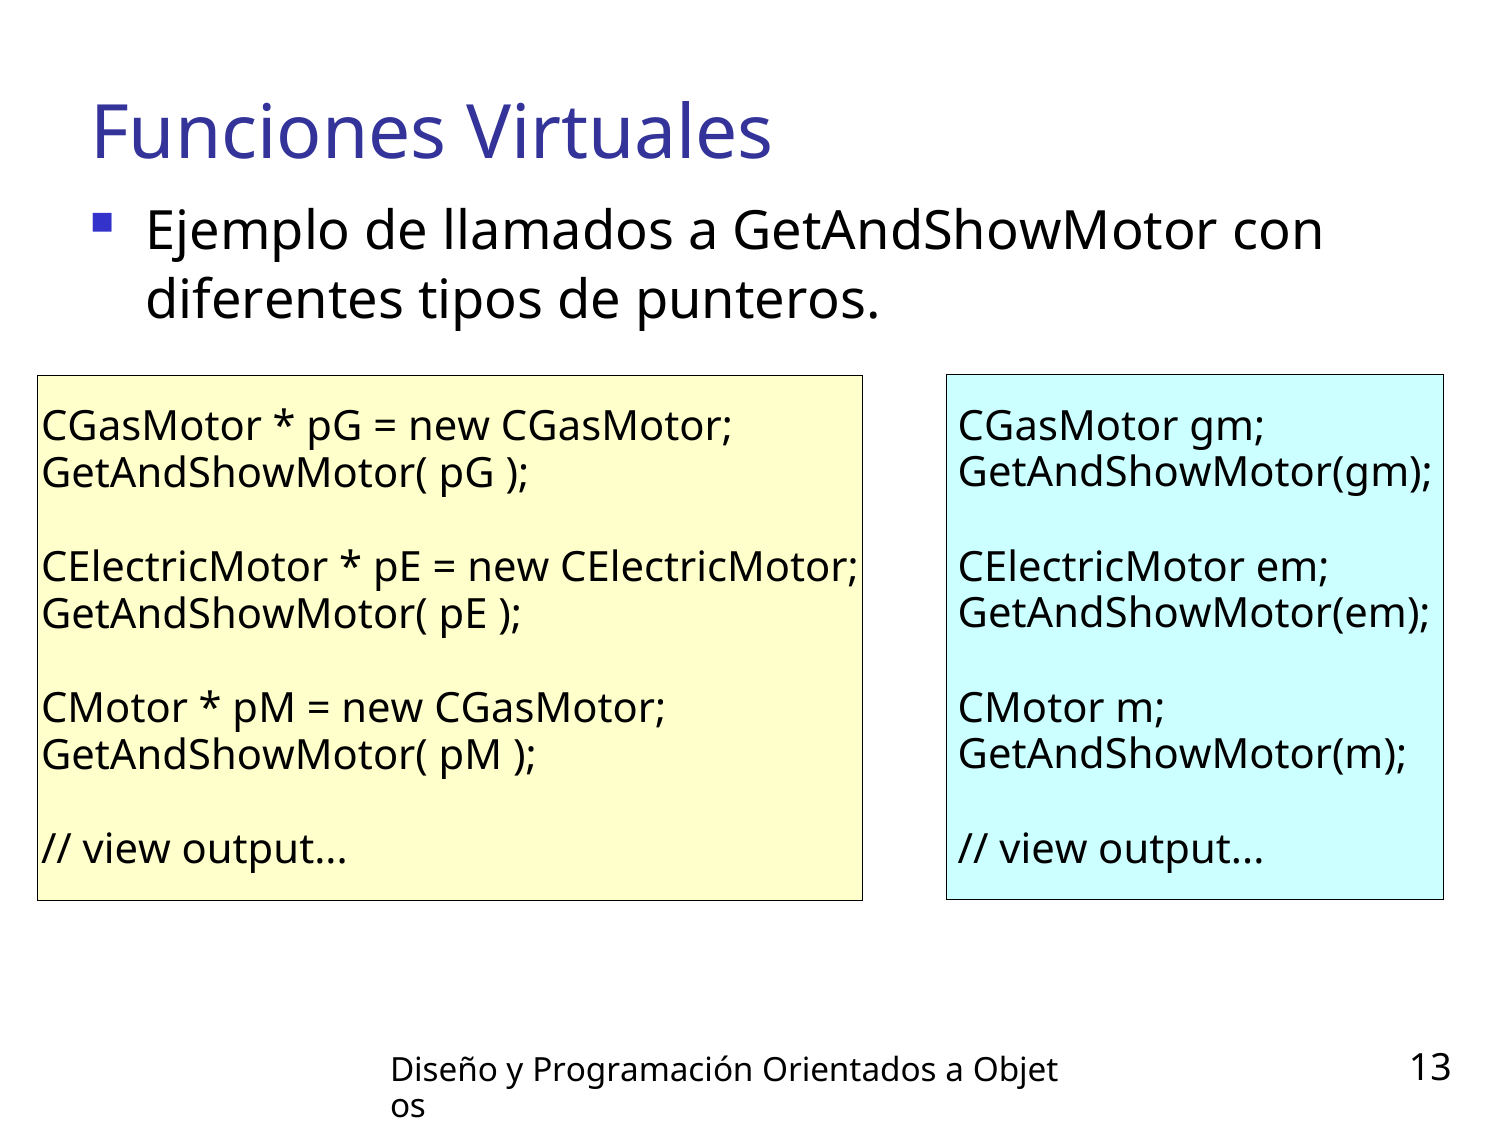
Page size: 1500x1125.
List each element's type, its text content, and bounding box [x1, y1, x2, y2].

text_box CGasMotor * pG = new CGasMotor; GetAndShowMotor( pG ); CElectricMotor * pE = new CElectricMotor; GetAndShowMotor( pE ); CMotor * pM = new CGasMotor; GetAndShowMotor( pM ); // view output... [37, 375, 863, 901]
text_box CGasMotor gm; GetAndShowMotor(gm); CElectricMotor em; GetAndShowMotor(em); CMotor m; GetAndShowMotor(m); // view output... [946, 374, 1444, 900]
list Ejemplo de llamados a GetAndShowMotor con diferentes tipos de punteros. [75, 187, 1462, 1013]
title Funciones Virtuales [75, 10, 1466, 188]
